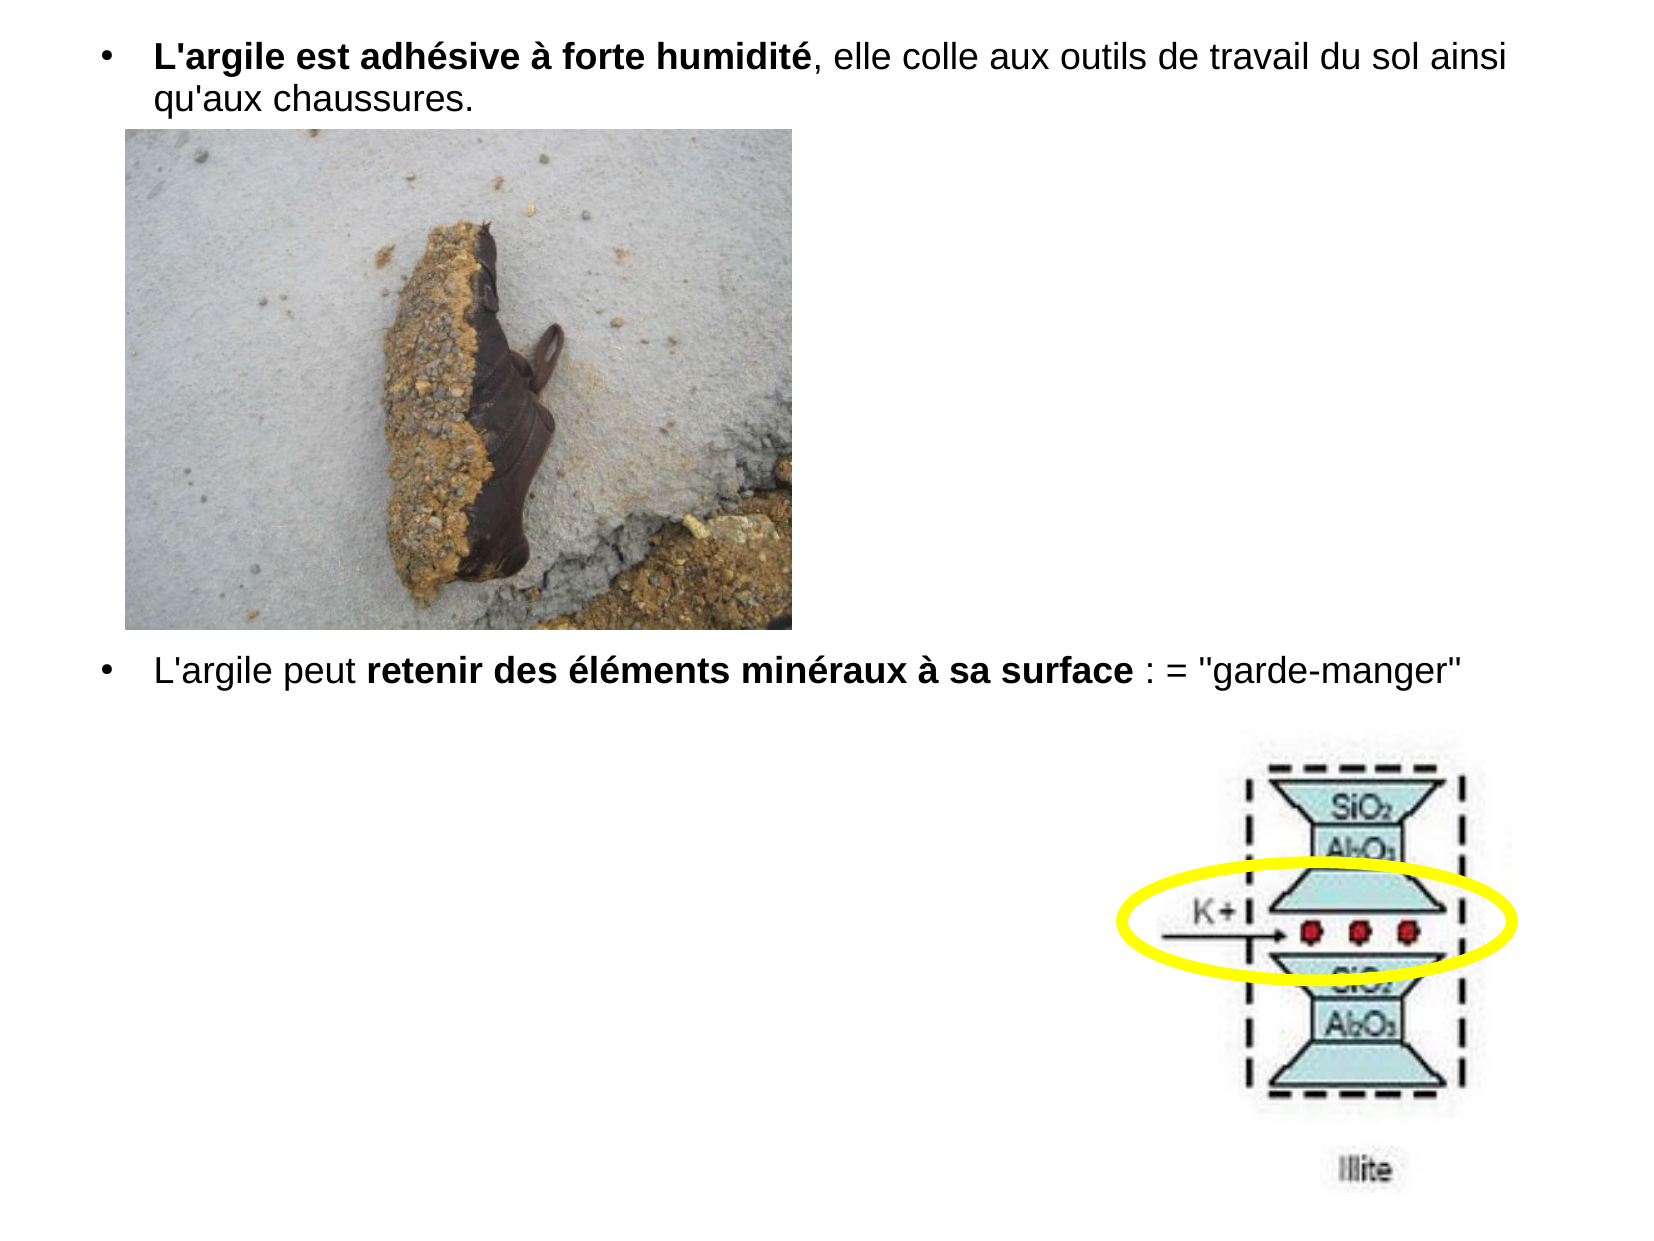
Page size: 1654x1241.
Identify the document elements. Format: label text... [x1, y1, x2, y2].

picture [1157, 708, 1512, 903]
picture [125, 129, 792, 630]
list L'argile est adhésive à forte humidité, elle colle aux outils de travail du sol ainsi qu'aux chaussures. L'argile peut retenir des éléments minéraux à sa surface : = ''garde-manger'' [82, 35, 1538, 1010]
picture [1157, 939, 1512, 1193]
picture [1157, 869, 1505, 974]
